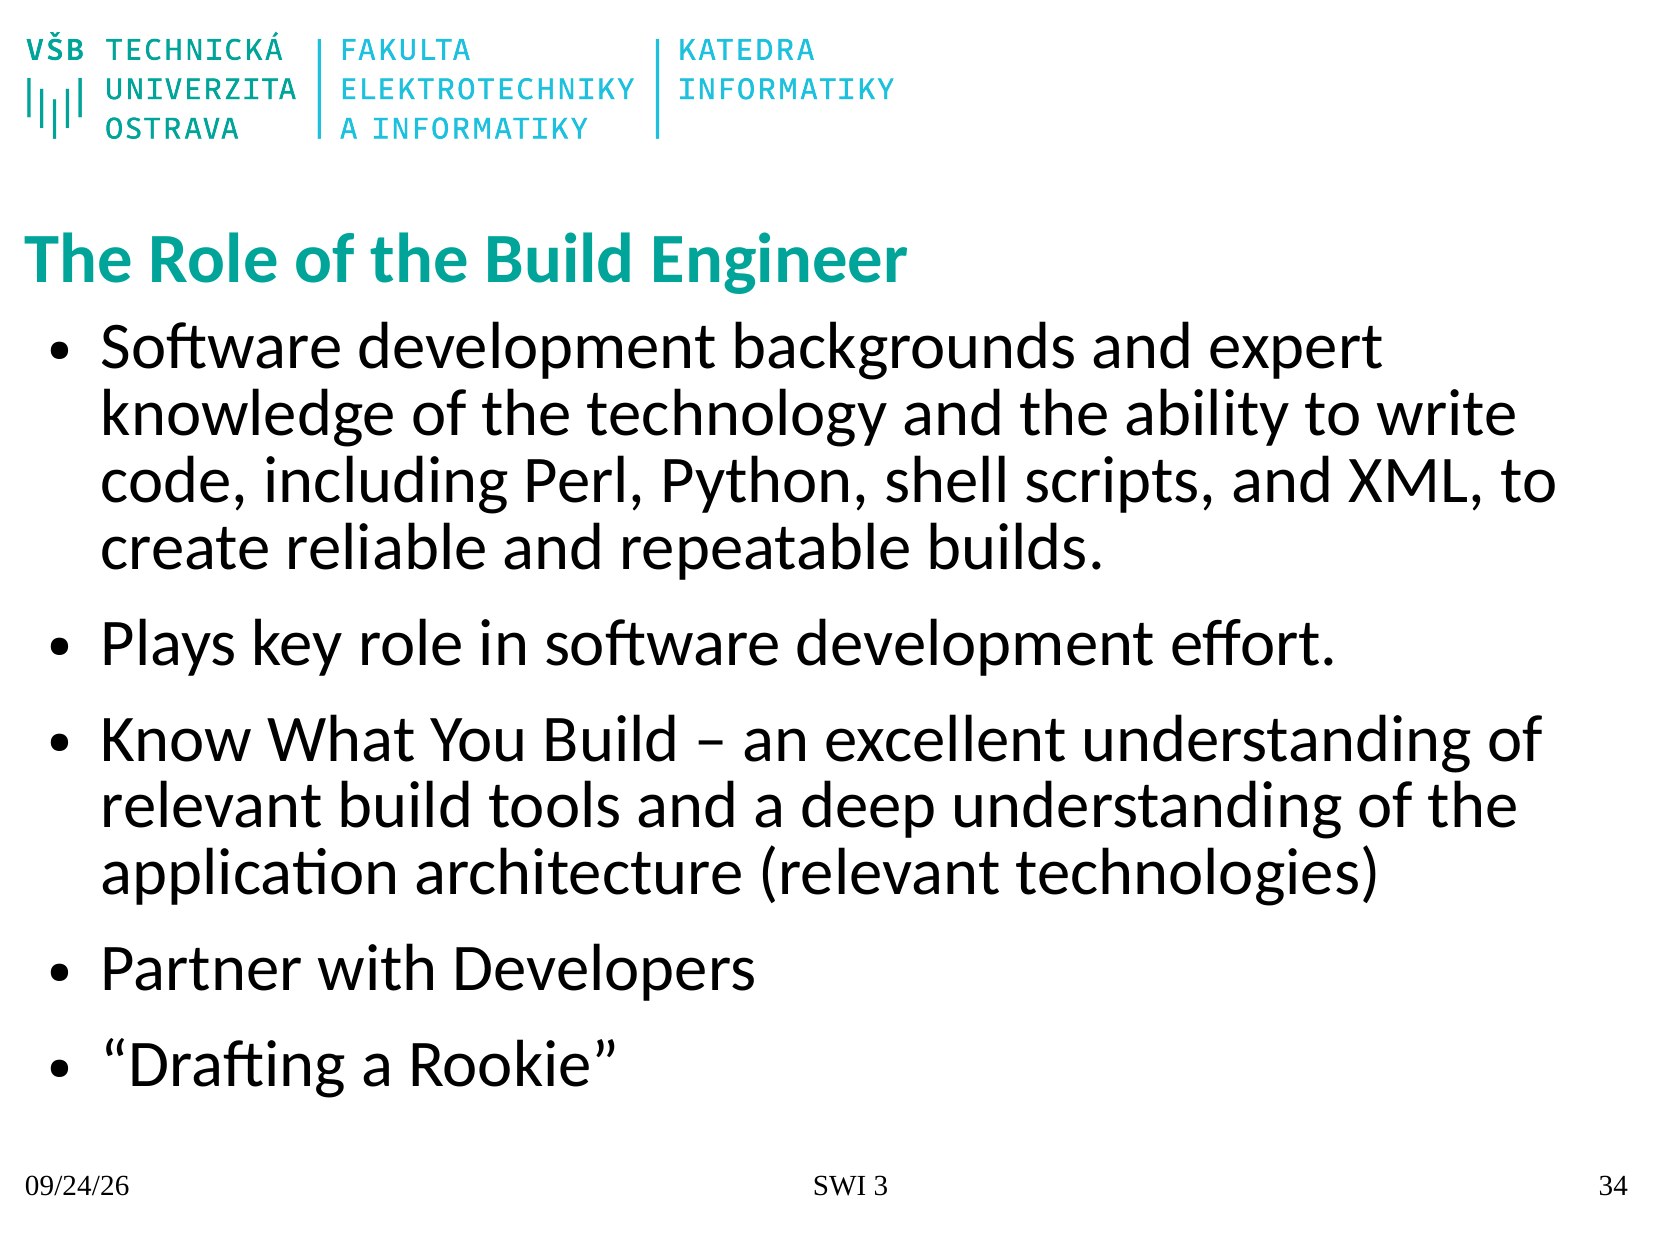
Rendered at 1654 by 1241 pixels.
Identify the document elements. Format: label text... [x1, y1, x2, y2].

list Software development backgrounds and expert knowledge of the technology and the ability to write code, including Perl, Python, shell scripts, and XML, to create reliable and repeatable builds. Plays key role in software development effort. Know What You Build – an excellent understanding of relevant build tools and a deep understanding of the application architecture (relevant technologies) Partner with Developers “Drafting a Rookie” [30, 318, 1629, 1146]
picture [26, 31, 894, 139]
title The Role of the Build Engineer [24, 169, 1629, 300]
